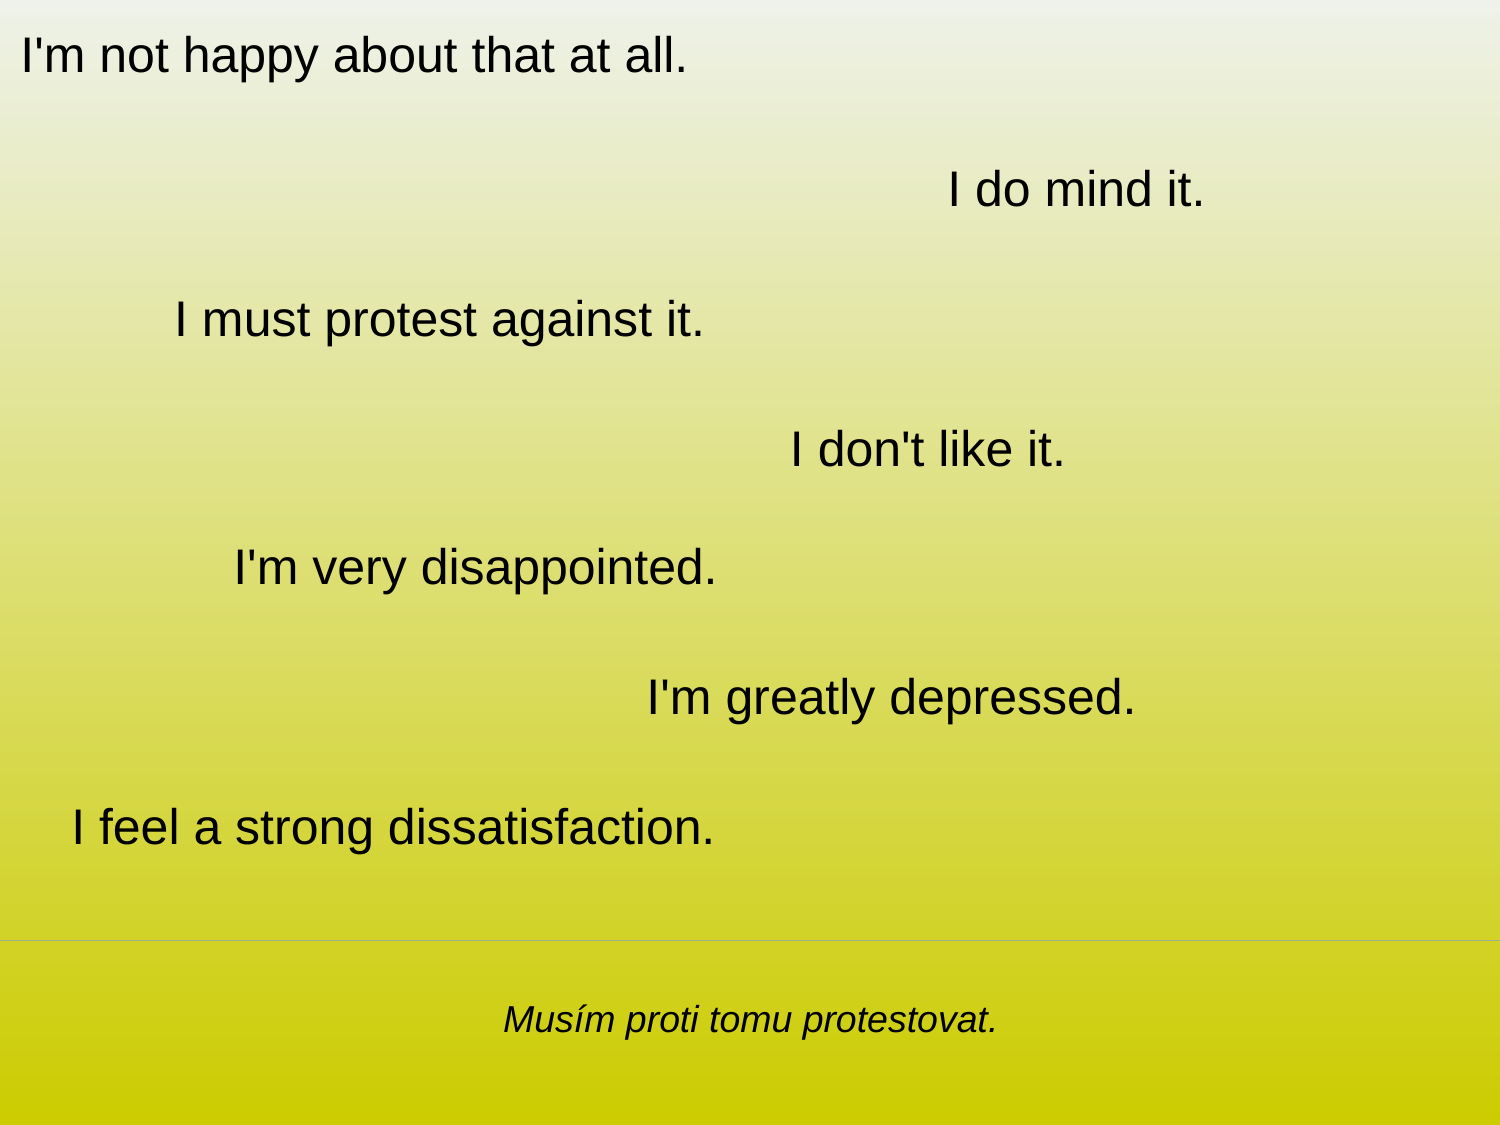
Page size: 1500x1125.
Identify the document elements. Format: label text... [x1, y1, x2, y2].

text_box I don't like it. [775, 408, 1082, 485]
text_box I do mind it. [932, 148, 1222, 225]
text_box I'm very disappointed. [218, 527, 739, 603]
text_box I'm not happy about that at all. [5, 14, 739, 90]
text_box I'm greatly depressed. [631, 656, 1164, 733]
text_box Musím proti tomu protestovat. [488, 987, 1014, 1049]
text_box I feel a strong dissatisfaction. [56, 786, 732, 863]
text_box I must protest against it. [159, 278, 1146, 355]
